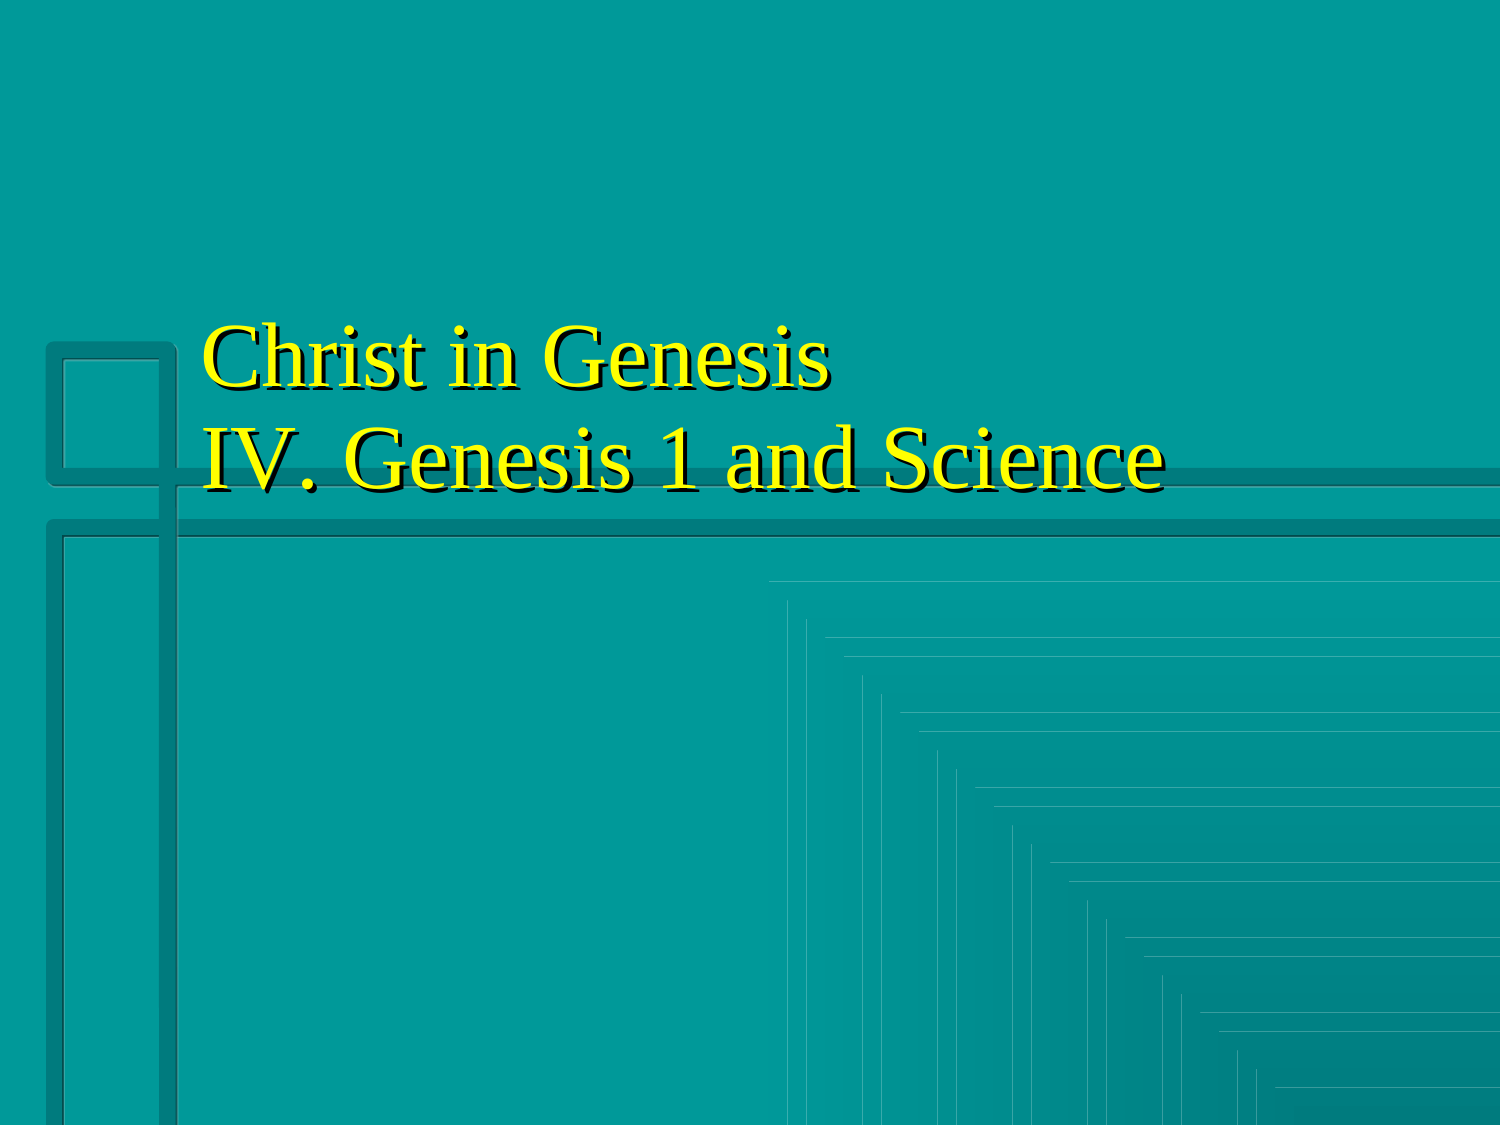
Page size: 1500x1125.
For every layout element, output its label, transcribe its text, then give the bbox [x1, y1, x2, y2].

title Christ in Genesis IV. Genesis 1 and Science [200, 304, 1476, 508]
